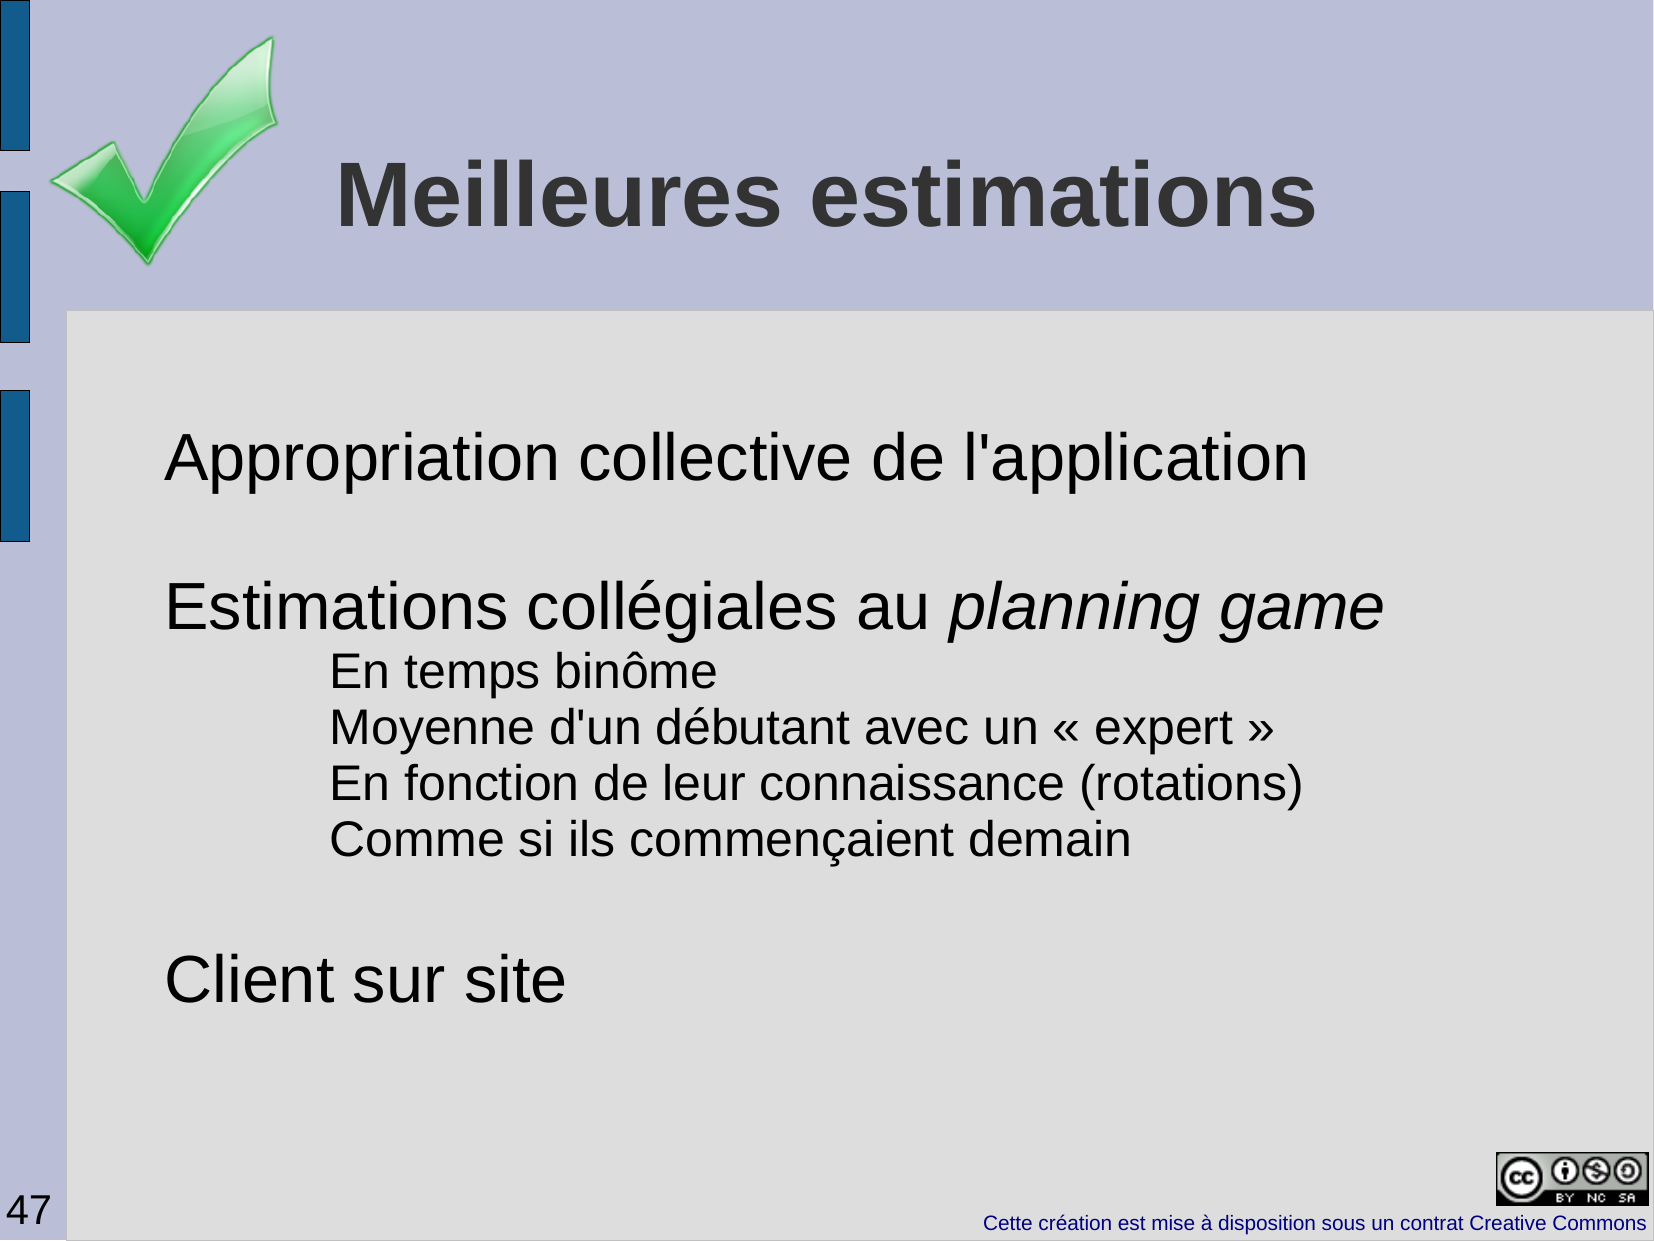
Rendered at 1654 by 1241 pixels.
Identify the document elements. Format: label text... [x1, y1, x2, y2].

title Meilleures estimations [121, 91, 1534, 299]
picture [41, 29, 284, 272]
list Appropriation collective de l'application Estimations collégiales au planning game En temps binôme Moyenne d'un débutant avec un « expert » En fonction de leur connaissance (rotations) Comme si ils commençaient demain Client sur site [152, 344, 1534, 1127]
picture [1496, 1152, 1649, 1206]
